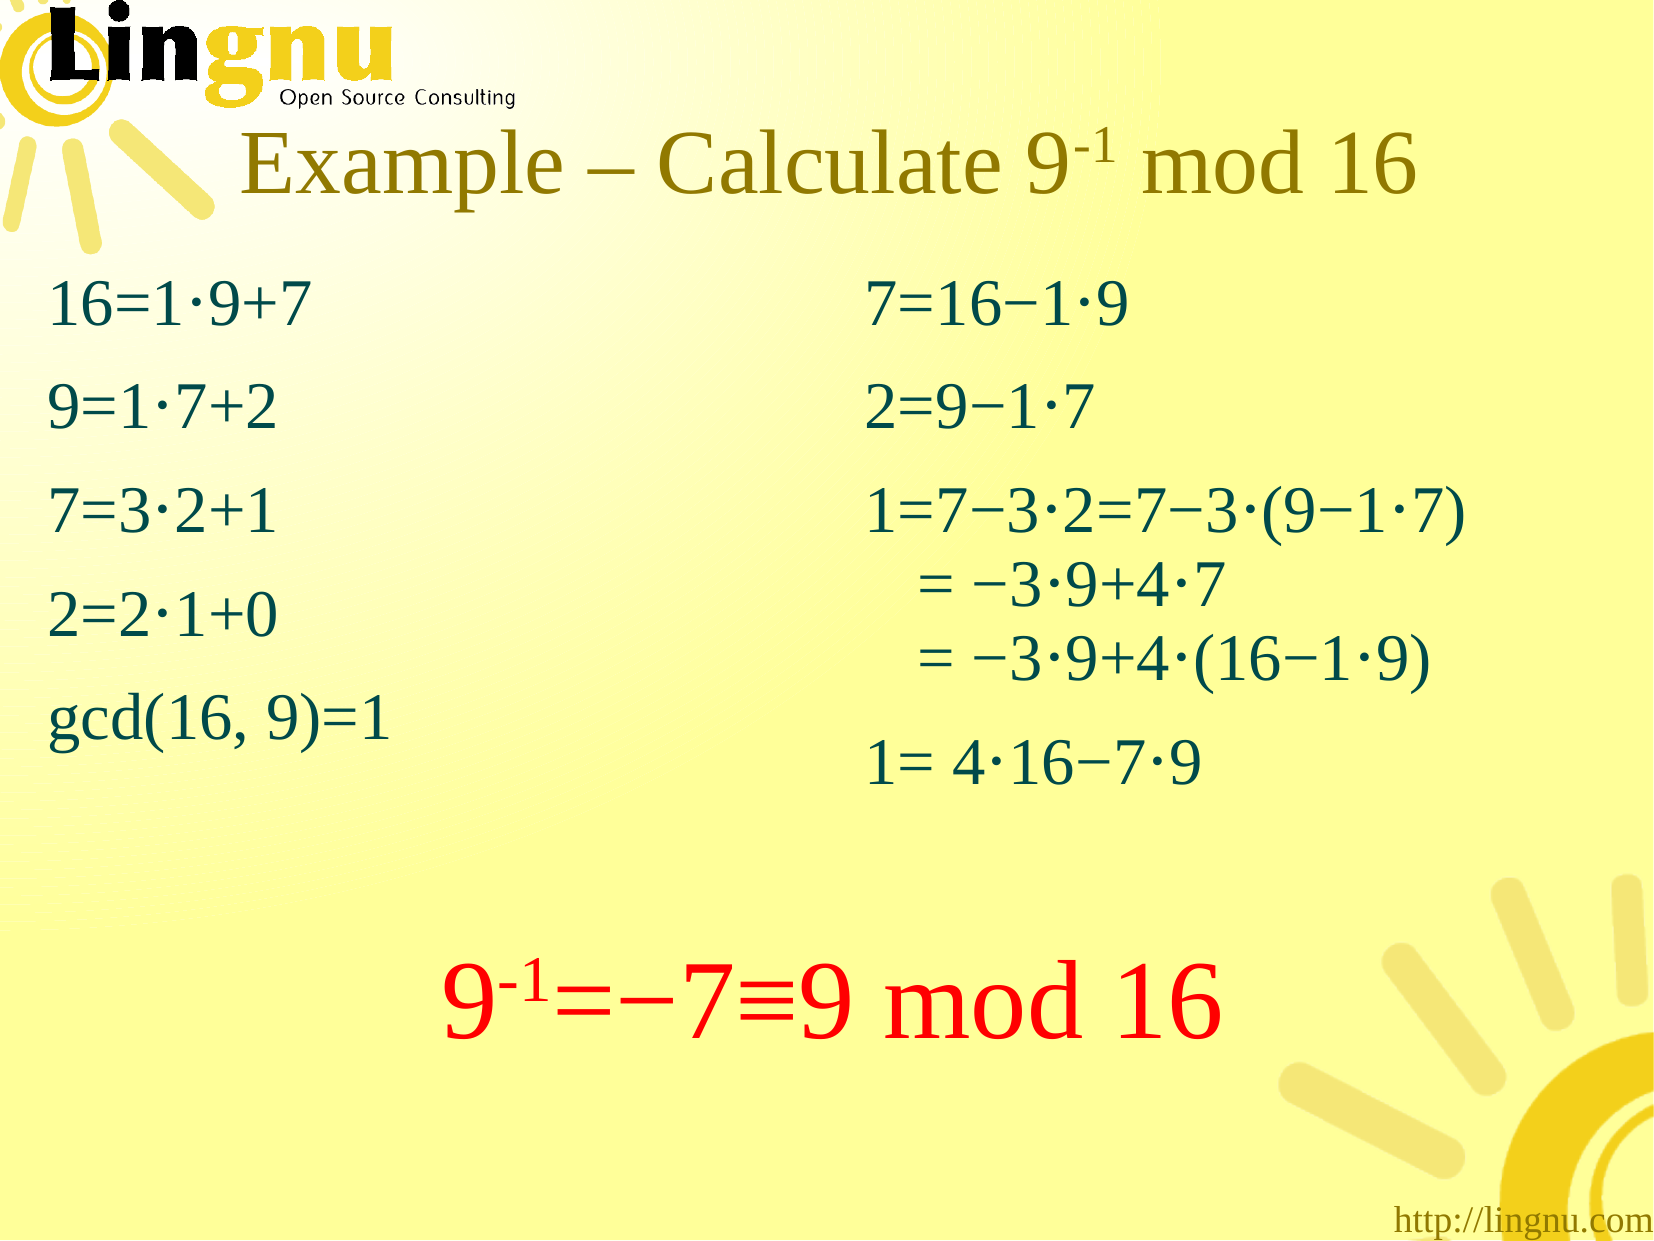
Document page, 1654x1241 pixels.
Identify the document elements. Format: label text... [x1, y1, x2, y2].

picture [1256, 871, 1654, 1241]
picture [0, 0, 516, 256]
list 7=16−1⋅9 2=9−1⋅7 1=7−3⋅2=7−3⋅(9−1⋅7) = −3⋅9+4⋅7 = −3⋅9+4⋅(16−1⋅9) 1= 4⋅16−7⋅9 [846, 265, 1625, 1127]
title Example – Calculate 9-1 mod 16 [123, 58, 1536, 266]
text_box 9-1=−7≡9 mod 16 [441, 938, 1212, 1063]
list 16=1⋅9+7 9=1⋅7+2 7=3⋅2+1 2=2⋅1+0 gcd(16, 9)=1 [29, 265, 808, 1127]
